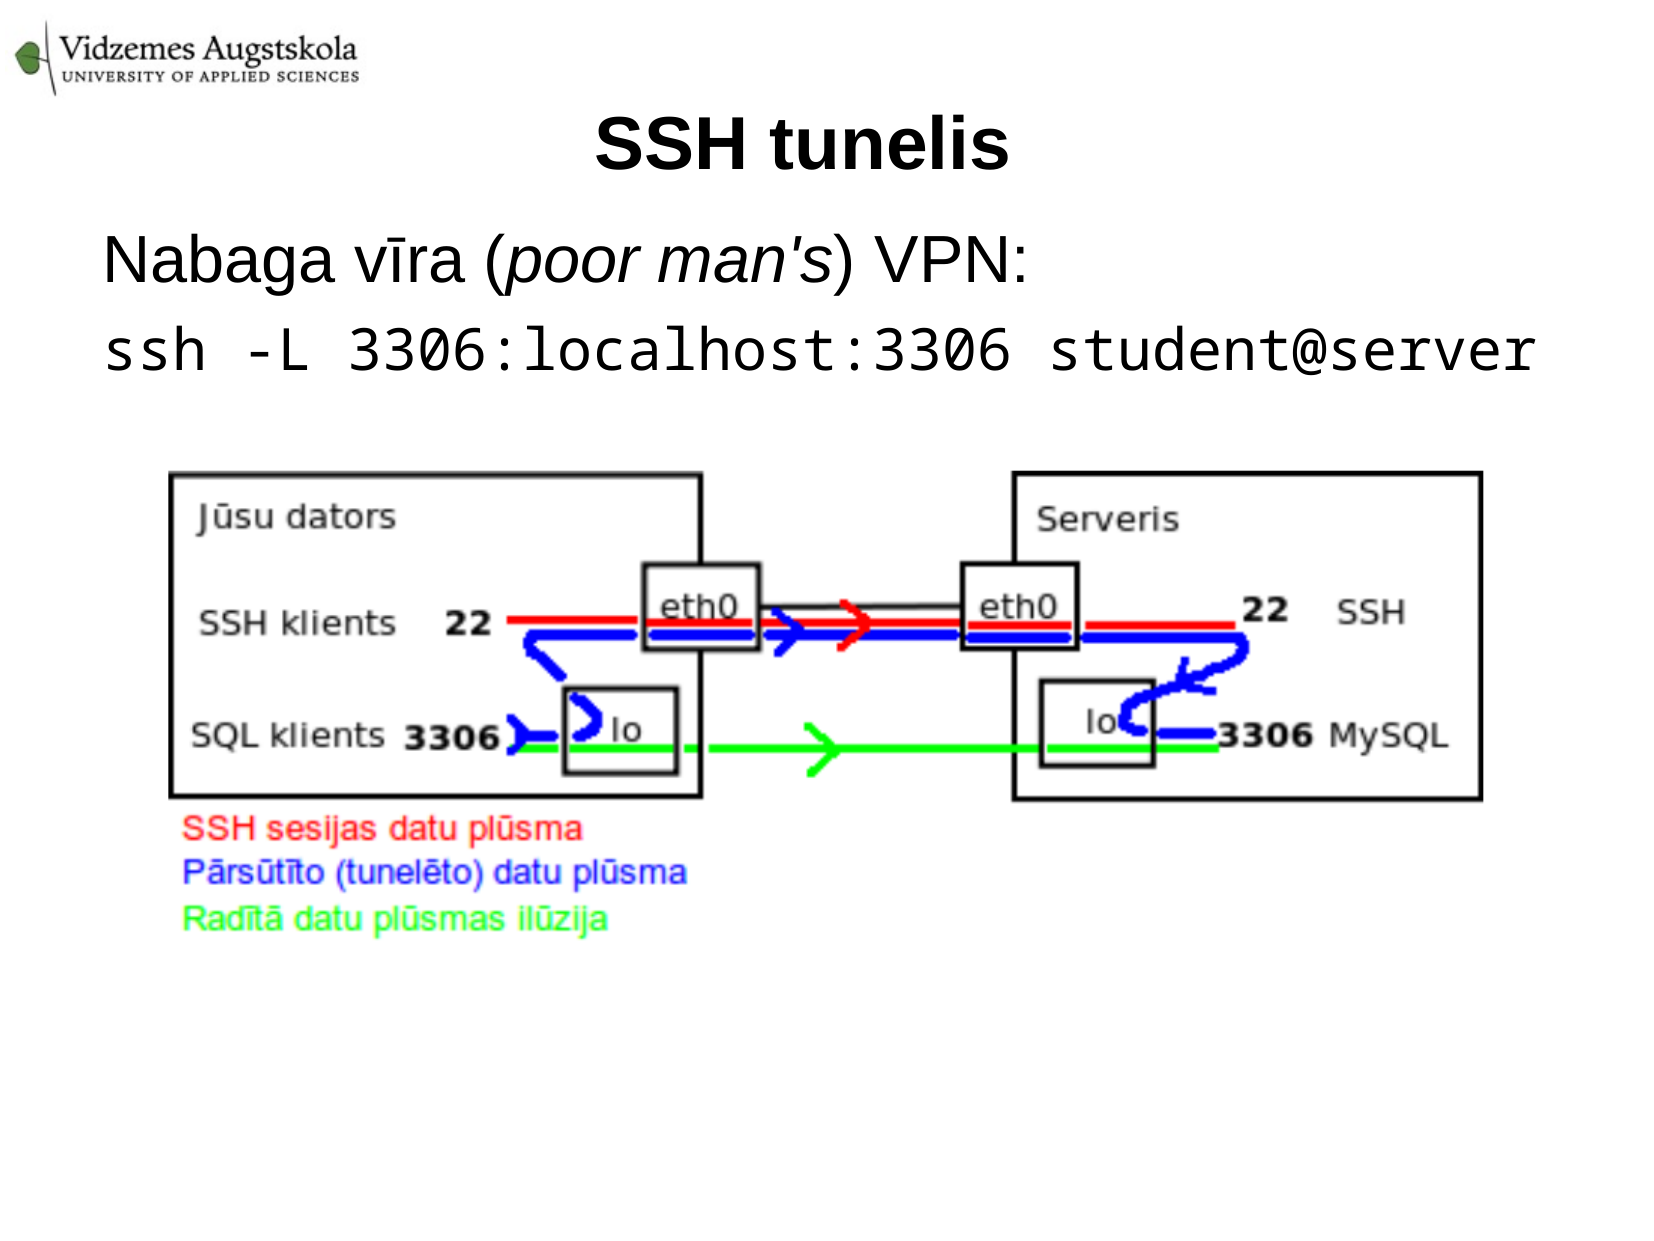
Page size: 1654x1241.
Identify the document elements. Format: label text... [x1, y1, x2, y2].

picture [5, 2, 368, 113]
picture [152, 456, 1506, 954]
list Nabaga vīra (poor man's) VPN: ssh -L 3306:localhost:3306 student@server [46, 224, 1618, 1095]
title SSH tunelis [94, 103, 1512, 188]
